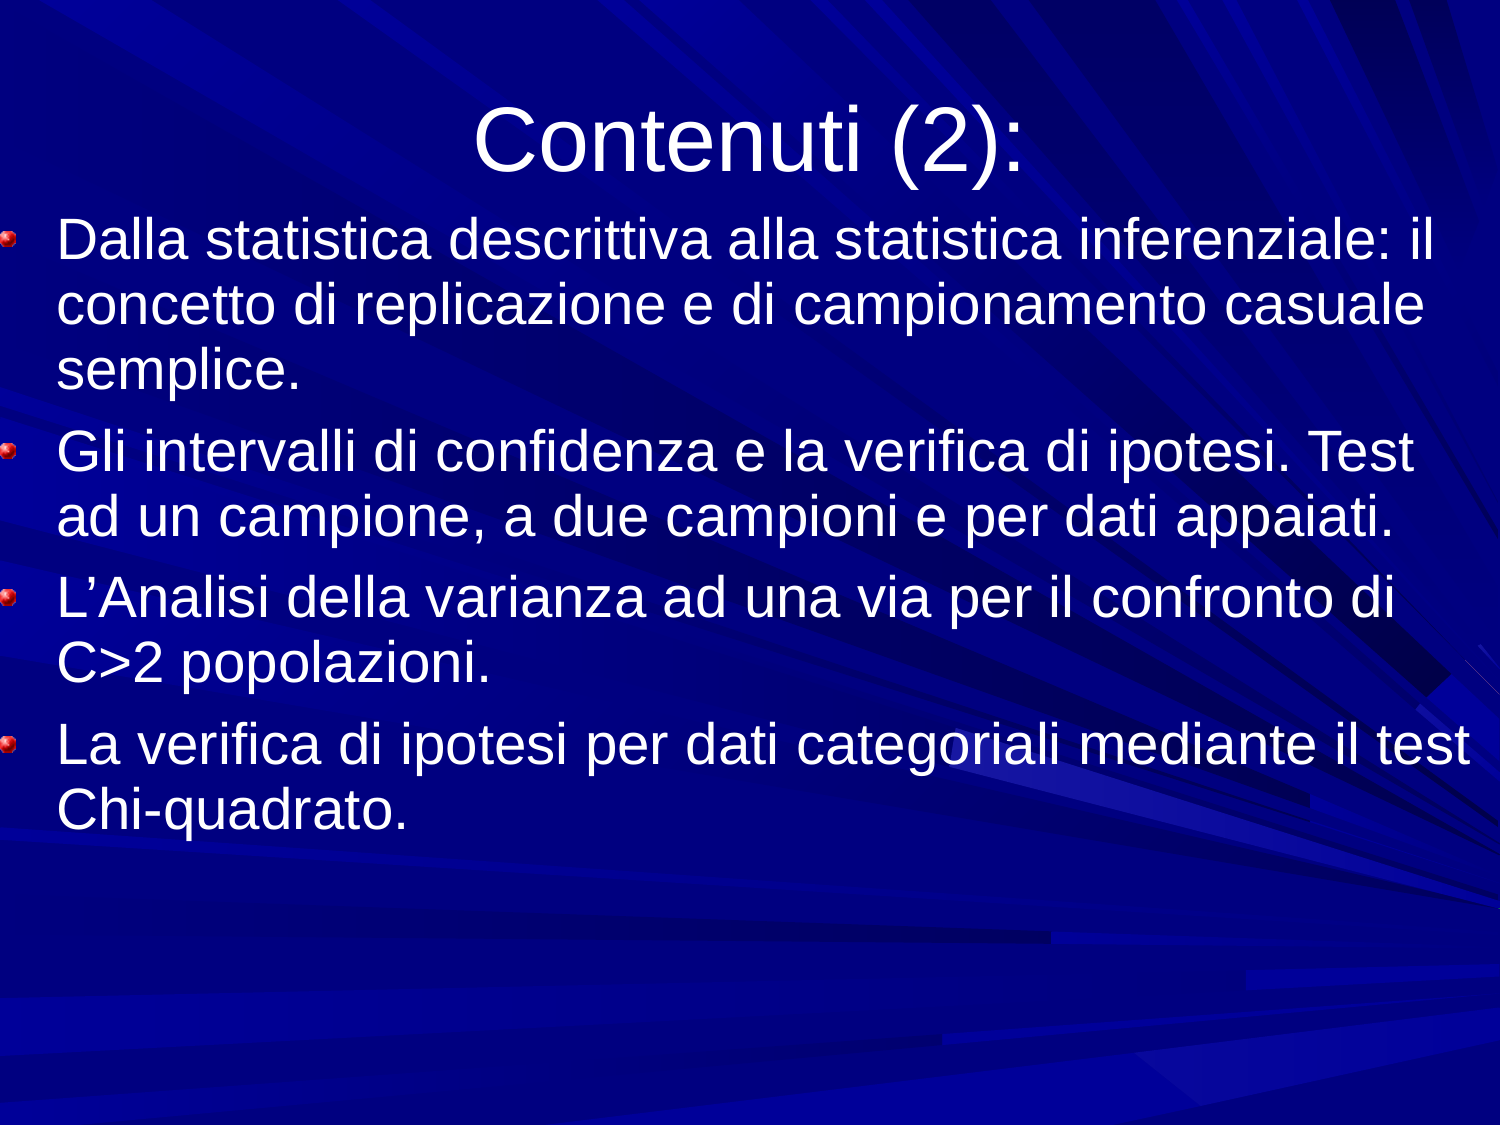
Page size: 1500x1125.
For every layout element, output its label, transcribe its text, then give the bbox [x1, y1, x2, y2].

title Contenuti (2): [75, 21, 1426, 206]
list Dalla statistica descrittiva alla statistica inferenziale: il concetto di replicazione e di campionamento casuale semplice. Gli intervalli di confidenza e la verifica di ipotesi. Test ad un campione, a due campioni e per dati appaiati. L’Analisi della varianza ad una via per il confronto di C>2 popolazioni. La verifica di ipotesi per dati categoriali mediante il test Chi-quadrato. [0, 206, 1477, 1080]
